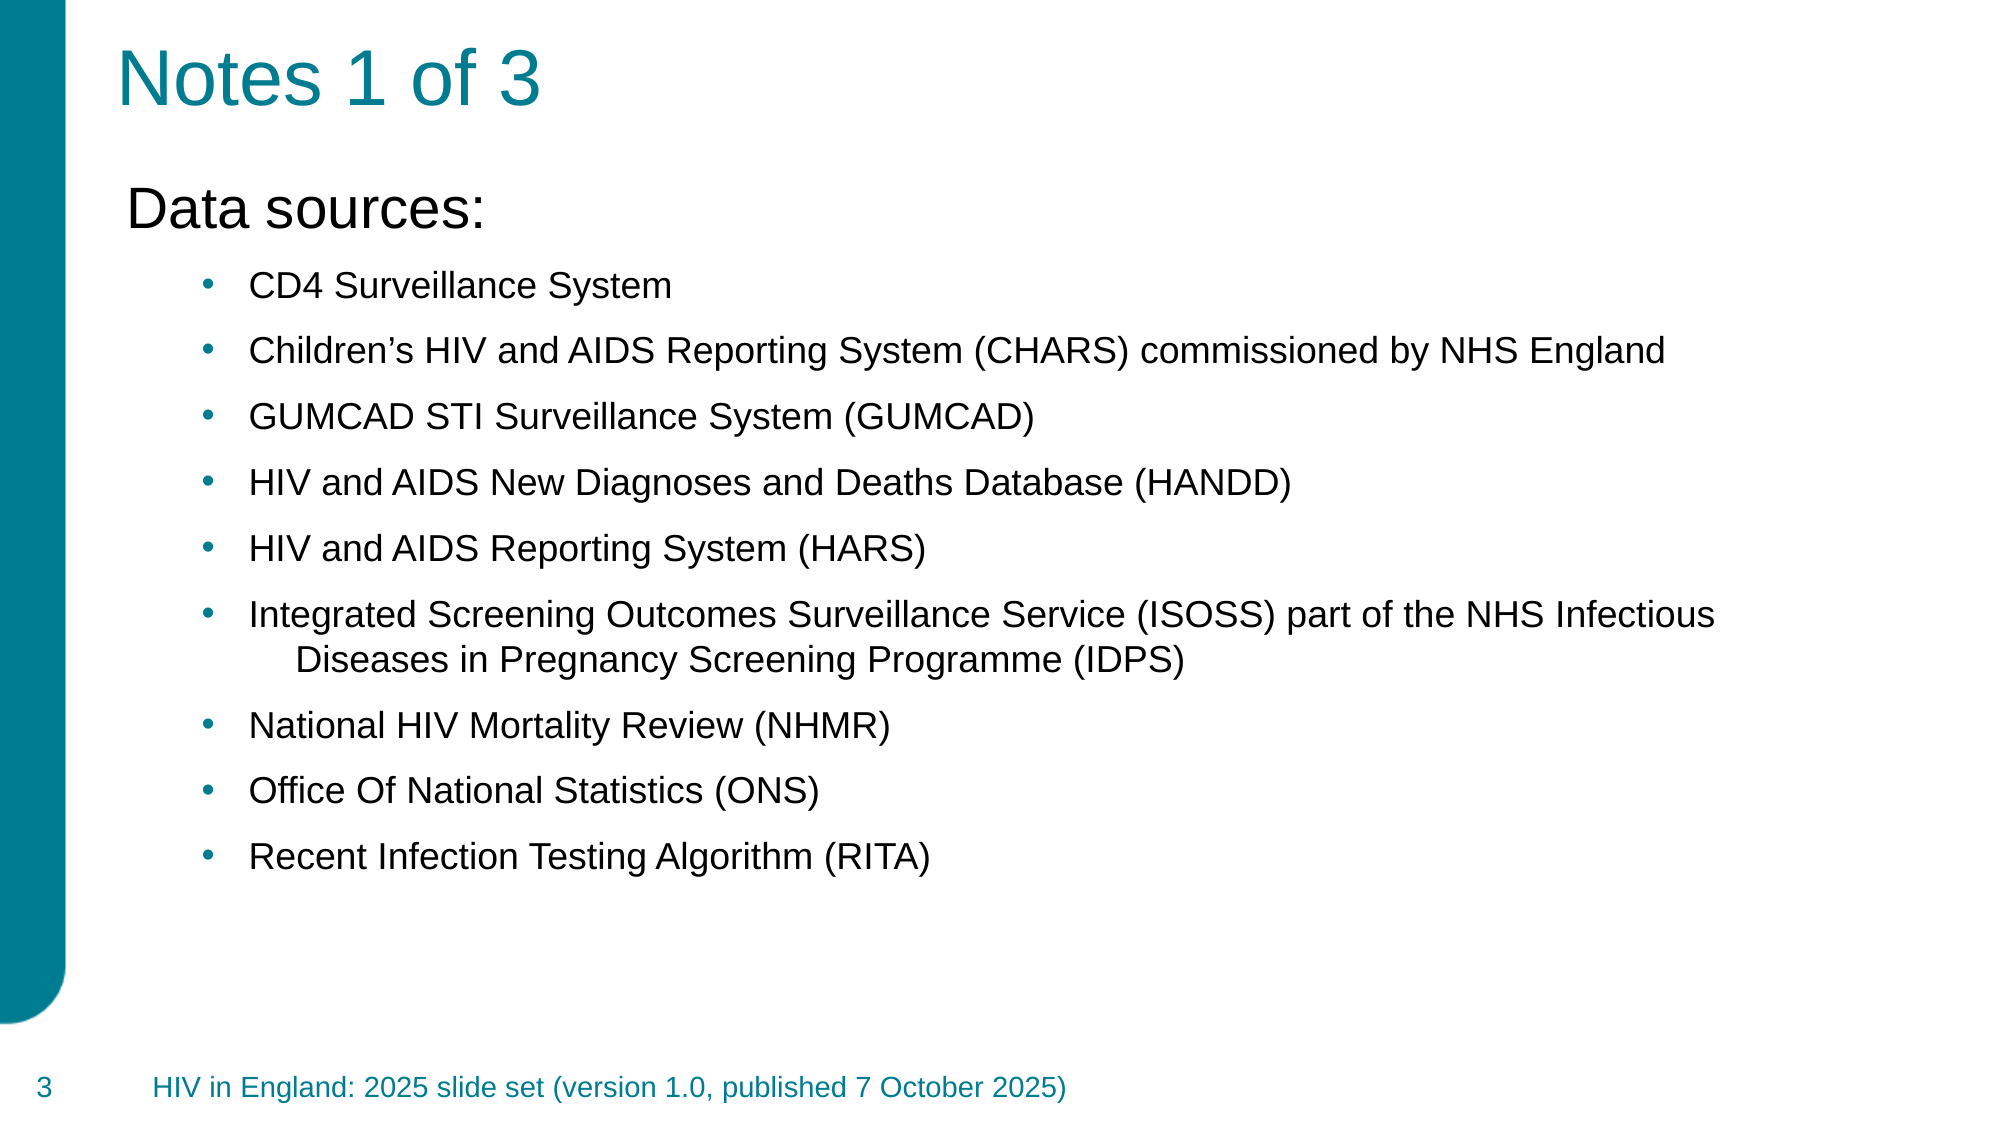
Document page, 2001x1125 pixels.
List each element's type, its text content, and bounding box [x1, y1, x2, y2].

title Notes 1 of 3 [101, 29, 1926, 189]
list Data sources: CD4 Surveillance System Children’s HIV and AIDS Reporting System (CHARS) commissioned by NHS England GUMCAD STI Surveillance System (GUMCAD) HIV and AIDS New Diagnoses and Deaths Database (HANDD) HIV and AIDS Reporting System (HARS) Integrated Screening Outcomes Surveillance Service (ISOSS) part of the NHS Infectious Diseases in Pregnancy Screening Programme (IDPS) National HIV Mortality Review (NHMR) Office Of National Statistics (ONS) Recent Infection Testing Algorithm (RITA) [111, 162, 1887, 1027]
text_box HIV in England: 2025 slide set (version 1.0, published 7 October 2025) [137, 1056, 1780, 1116]
text_box [21, 1056, 120, 1117]
